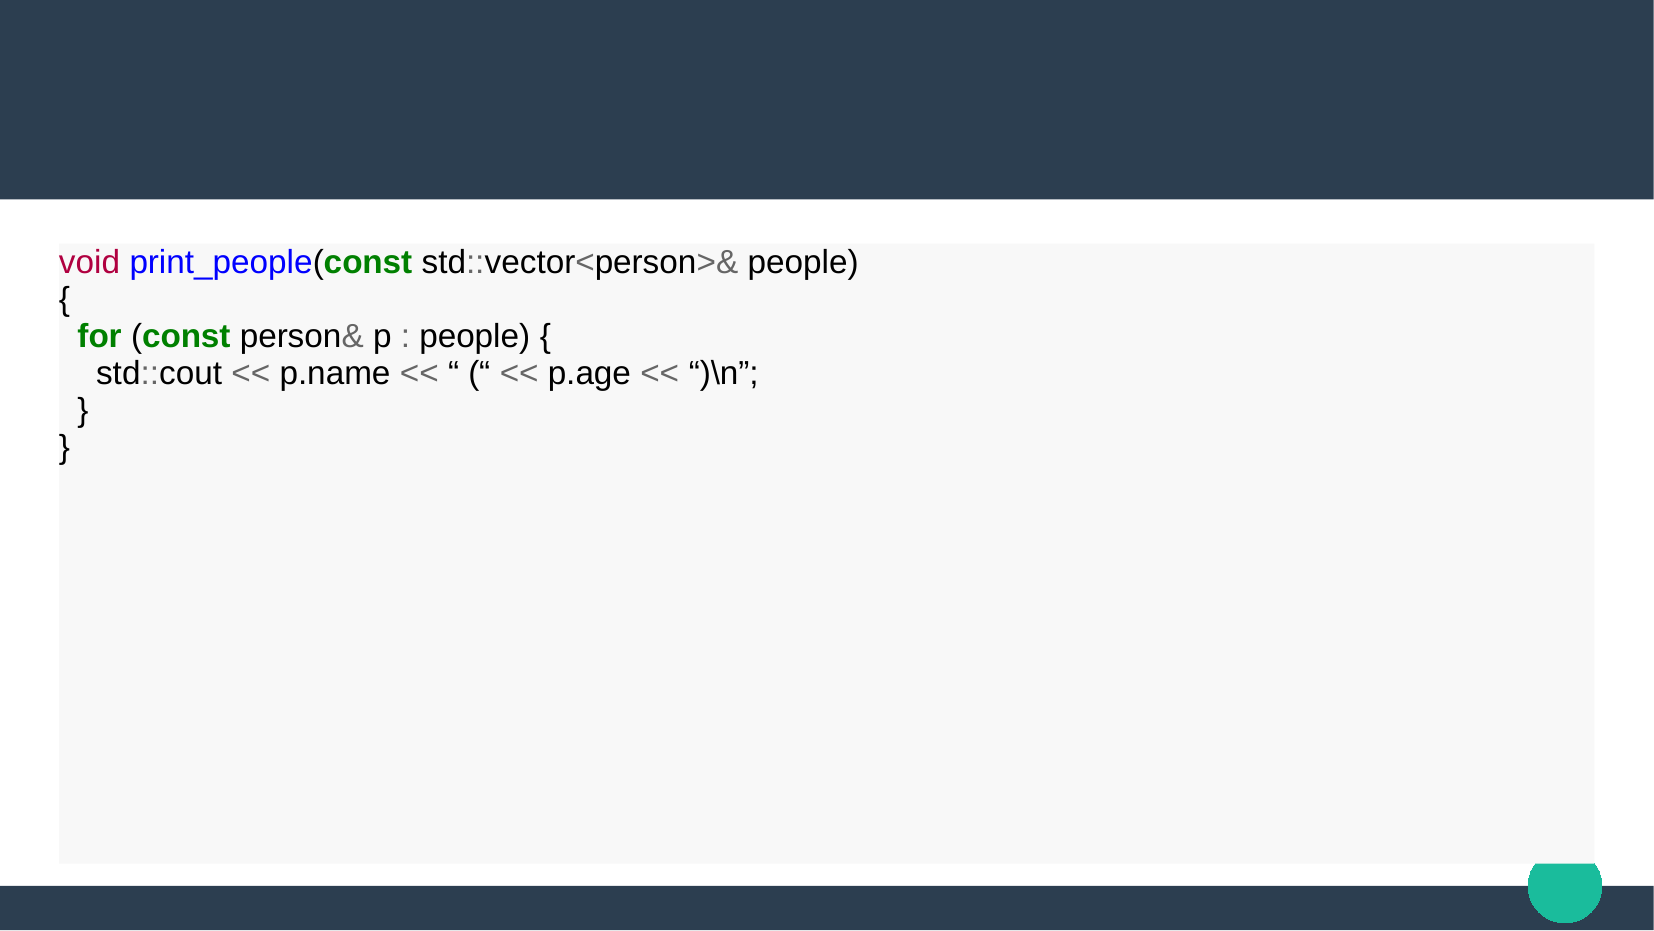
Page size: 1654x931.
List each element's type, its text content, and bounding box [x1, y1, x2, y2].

list void print_people(const std::vector<person>& people) { for (const person& p : people) { std::cout << p.name << “ (“ << p.age << “)\n”; } } [59, 243, 1595, 864]
